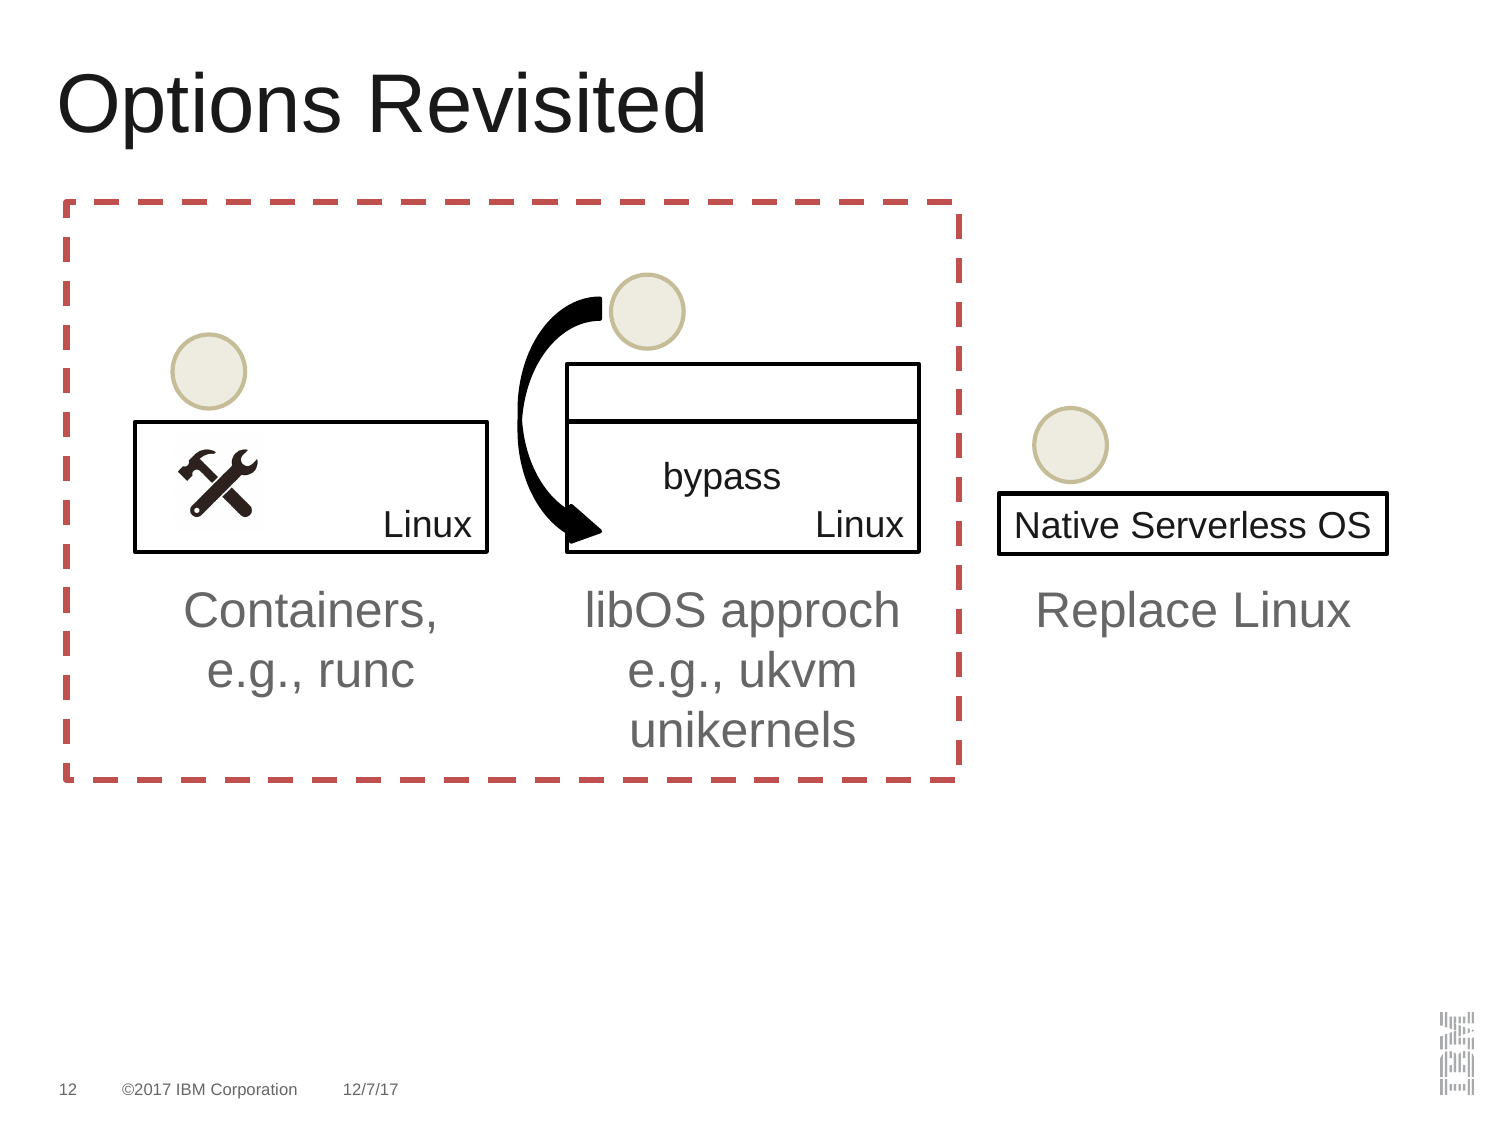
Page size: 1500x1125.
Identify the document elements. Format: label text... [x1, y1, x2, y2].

text_box libOS approch e.g., ukvm unikernels [566, 577, 919, 758]
text_box Replace Linux [998, 577, 1388, 638]
text_box Native Serverless OS [998, 493, 1388, 554]
picture [1440, 1012, 1474, 1095]
text_box Linux [566, 424, 919, 552]
text_box [1034, 408, 1107, 483]
picture [171, 434, 264, 532]
text_box Linux [134, 421, 487, 552]
text_box [519, 298, 601, 542]
text_box [610, 274, 684, 349]
text_box bypass [648, 445, 809, 505]
text_box Options Revisited [56, 49, 1440, 200]
text_box [172, 334, 246, 409]
text_box Containers, e.g., runc [134, 577, 487, 698]
